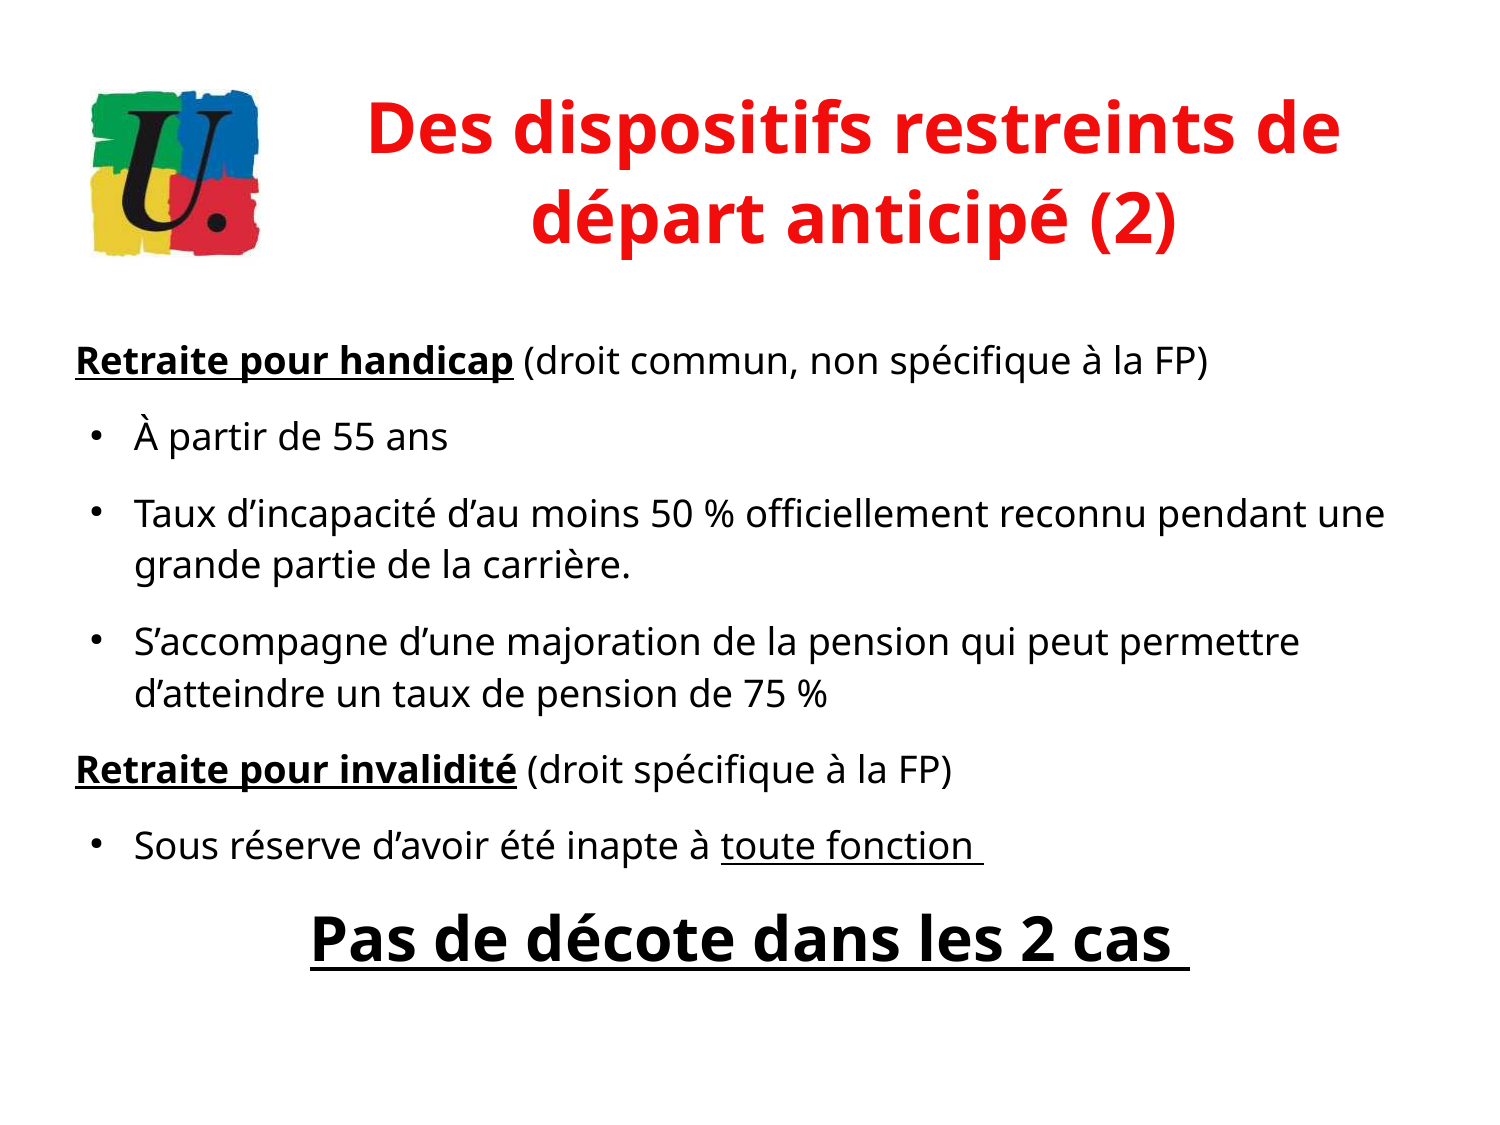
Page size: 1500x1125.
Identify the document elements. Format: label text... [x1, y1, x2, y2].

list Retraite pour handicap (droit commun, non spécifique à la FP) À partir de 55 ans Taux d’incapacité d’au moins 50 % officiellement reconnu pendant une grande partie de la carrière. S’accompagne d’une majoration de la pension qui peut permettre d’atteindre un taux de pension de 75 % Retraite pour invalidité (droit spécifique à la FP) Sous réserve d’avoir été inapte à toute fonction Pas de décote dans les 2 cas [75, 334, 1425, 987]
title Des dispositifs restreints de départ anticipé (2) [283, 80, 1425, 269]
picture [90, 89, 261, 258]
